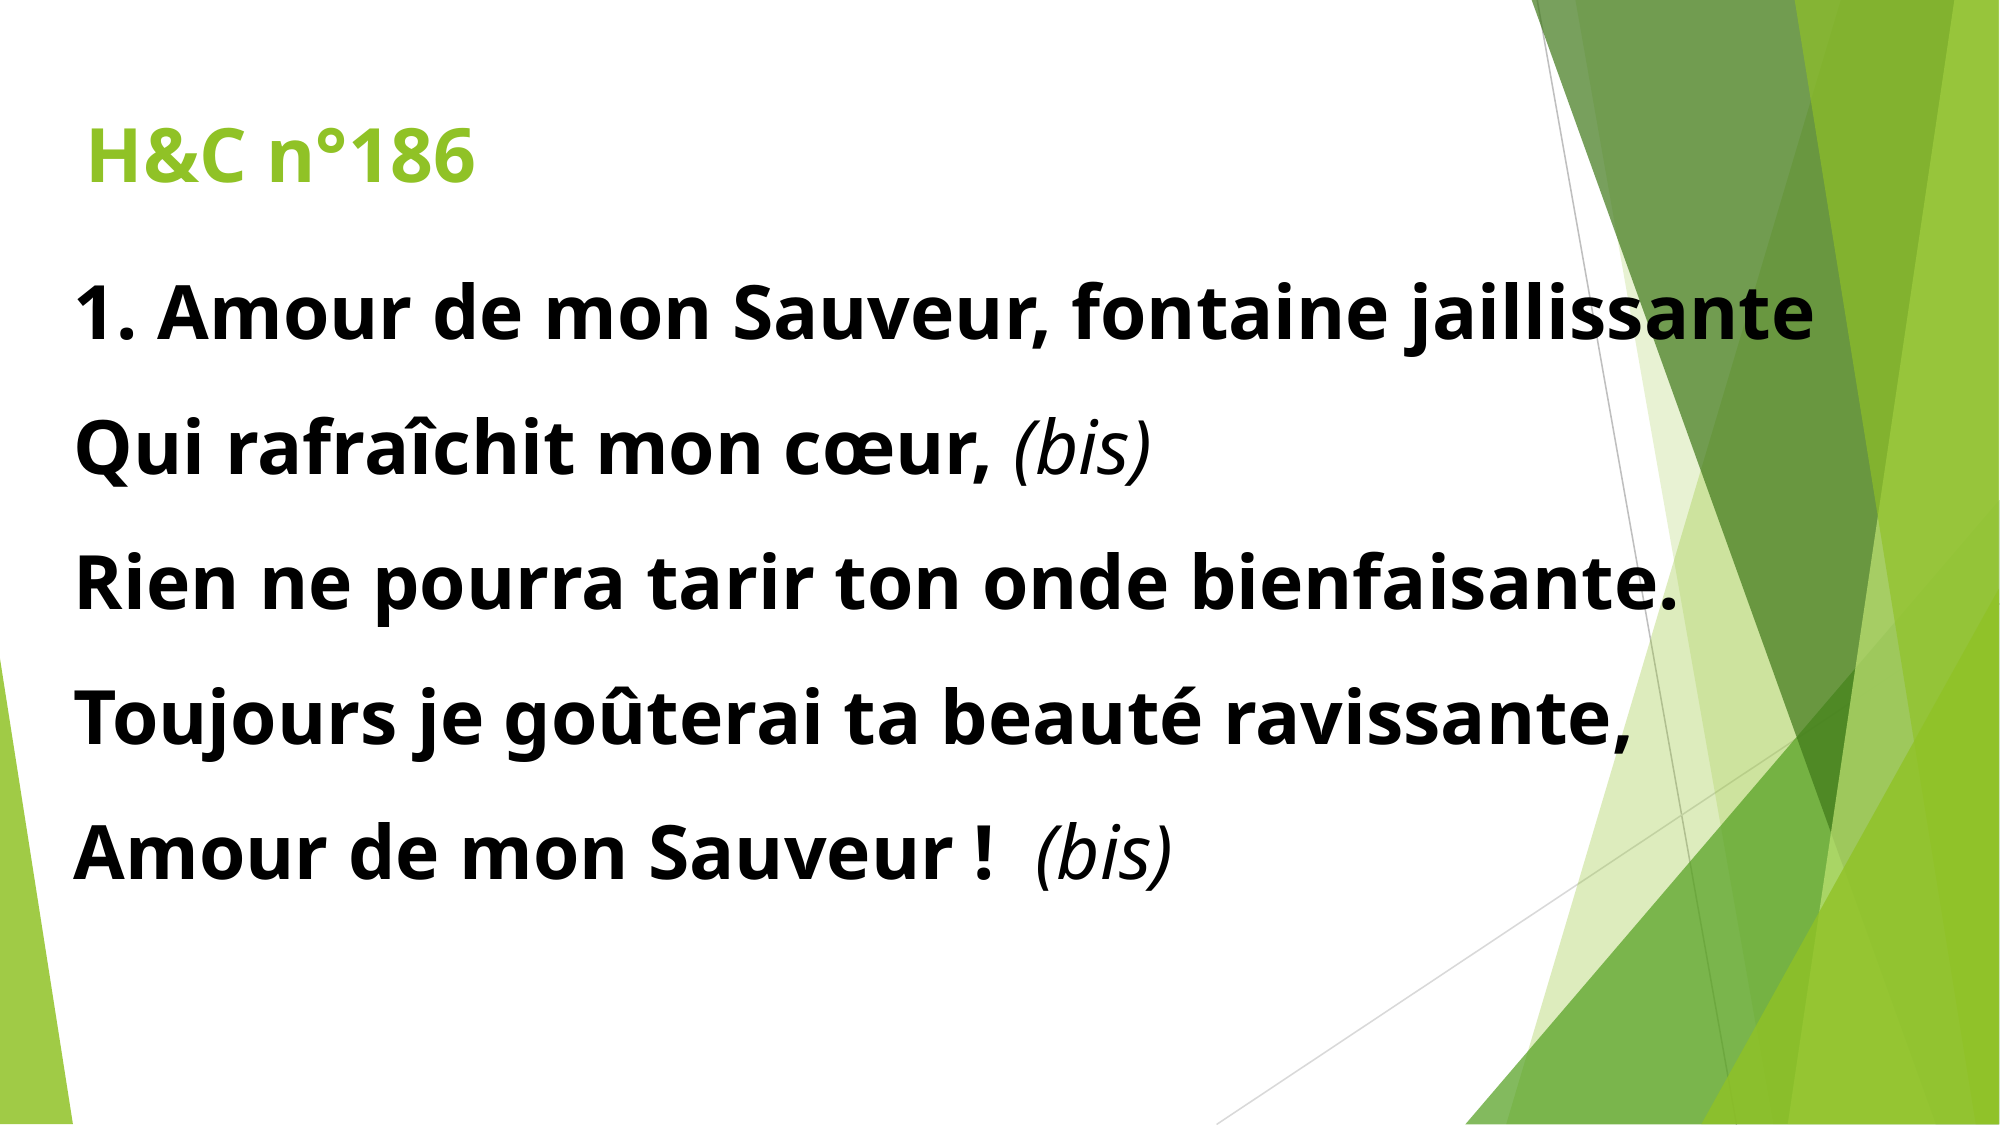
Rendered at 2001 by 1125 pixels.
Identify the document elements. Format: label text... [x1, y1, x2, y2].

text_box 1. Amour de mon Sauveur, fontaine jaillissante Qui rafraîchit mon cœur, (bis) Rien ne pourra tarir ton onde bienfaisante. Toujours je goûterai ta beauté ravissante, Amour de mon Sauveur ! (bis) [59, 212, 1997, 1074]
text_box H&C n°186 [70, 99, 1522, 212]
